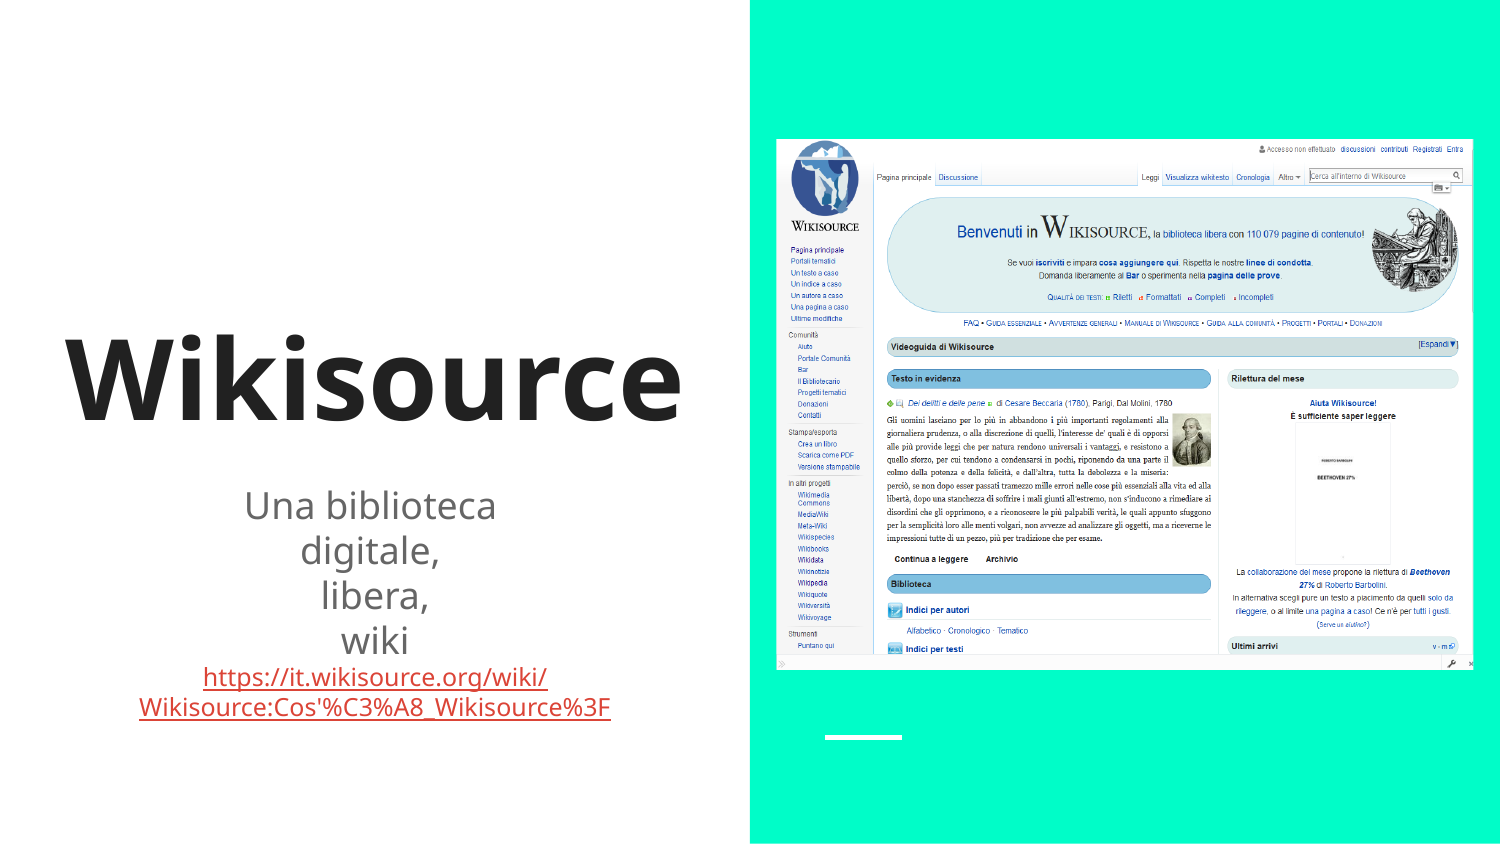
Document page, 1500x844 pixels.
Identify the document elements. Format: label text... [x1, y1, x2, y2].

picture [776, 139, 1474, 670]
title Wikisource [43, 177, 708, 458]
subtitle Una biblioteca digitale, libera, wiki https://it.wikisource.org/wiki/Wikisource:Cos'%C3%A8_Wikisource%3F [43, 466, 708, 688]
